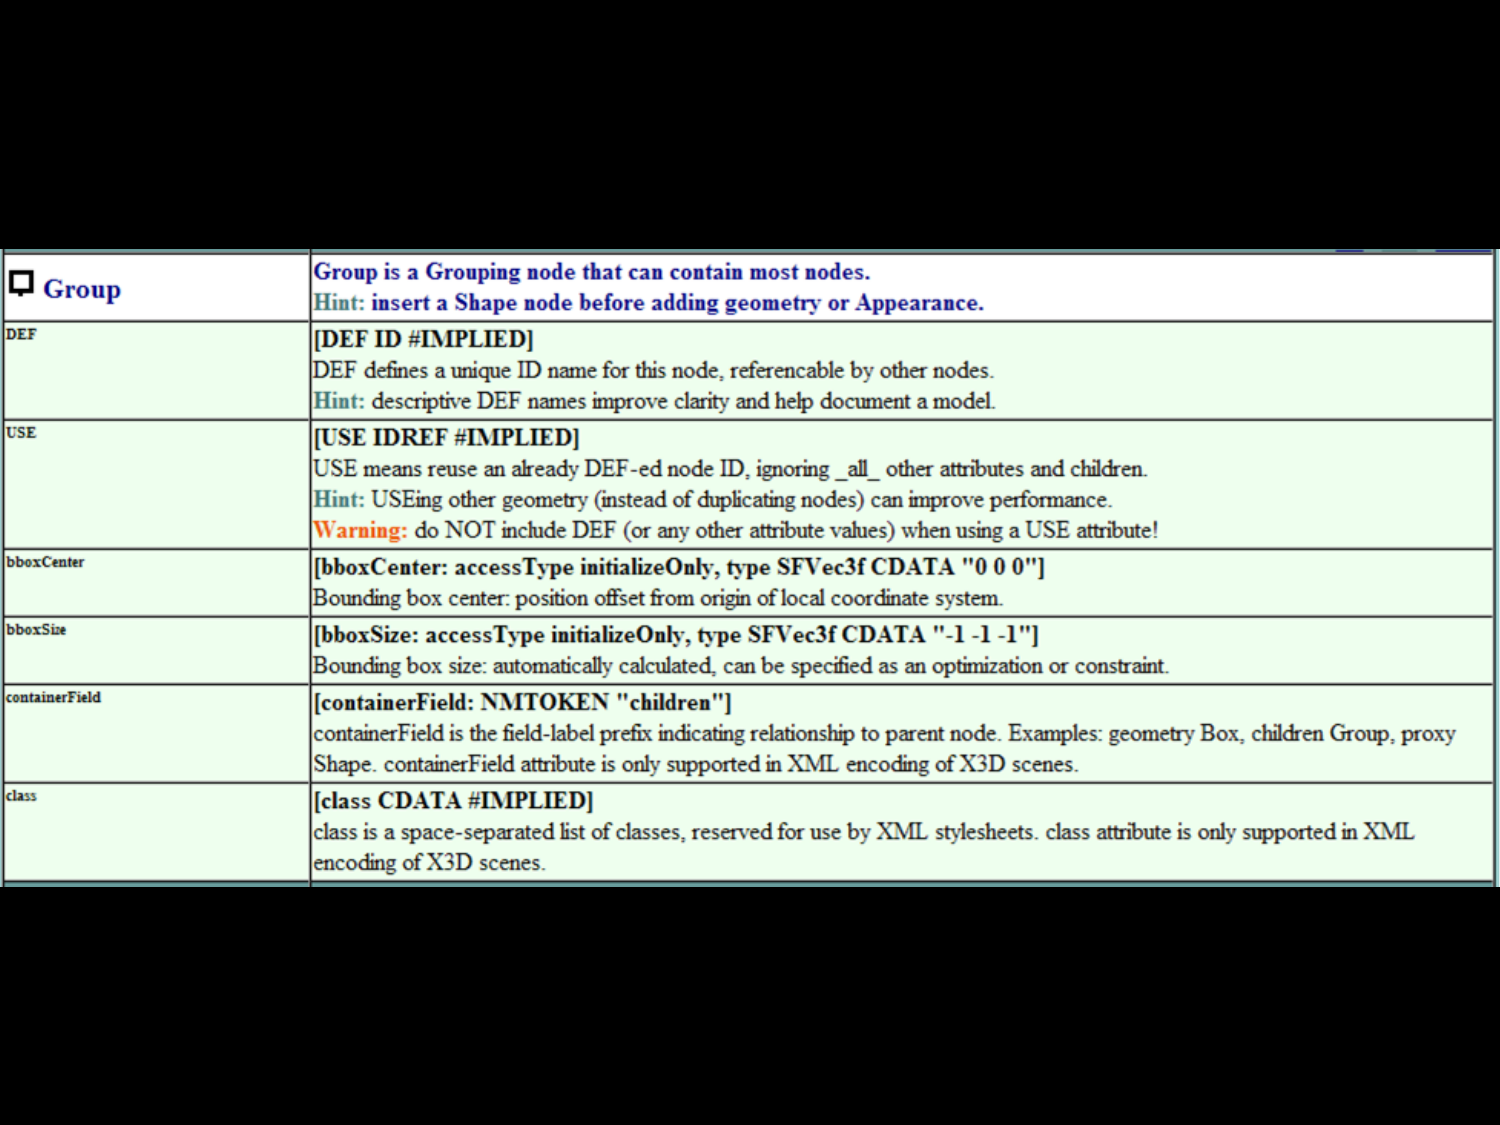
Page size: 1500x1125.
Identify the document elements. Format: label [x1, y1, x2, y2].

picture [0, 249, 1500, 887]
text_box [0, 887, 1500, 1125]
text_box [0, 0, 1500, 249]
